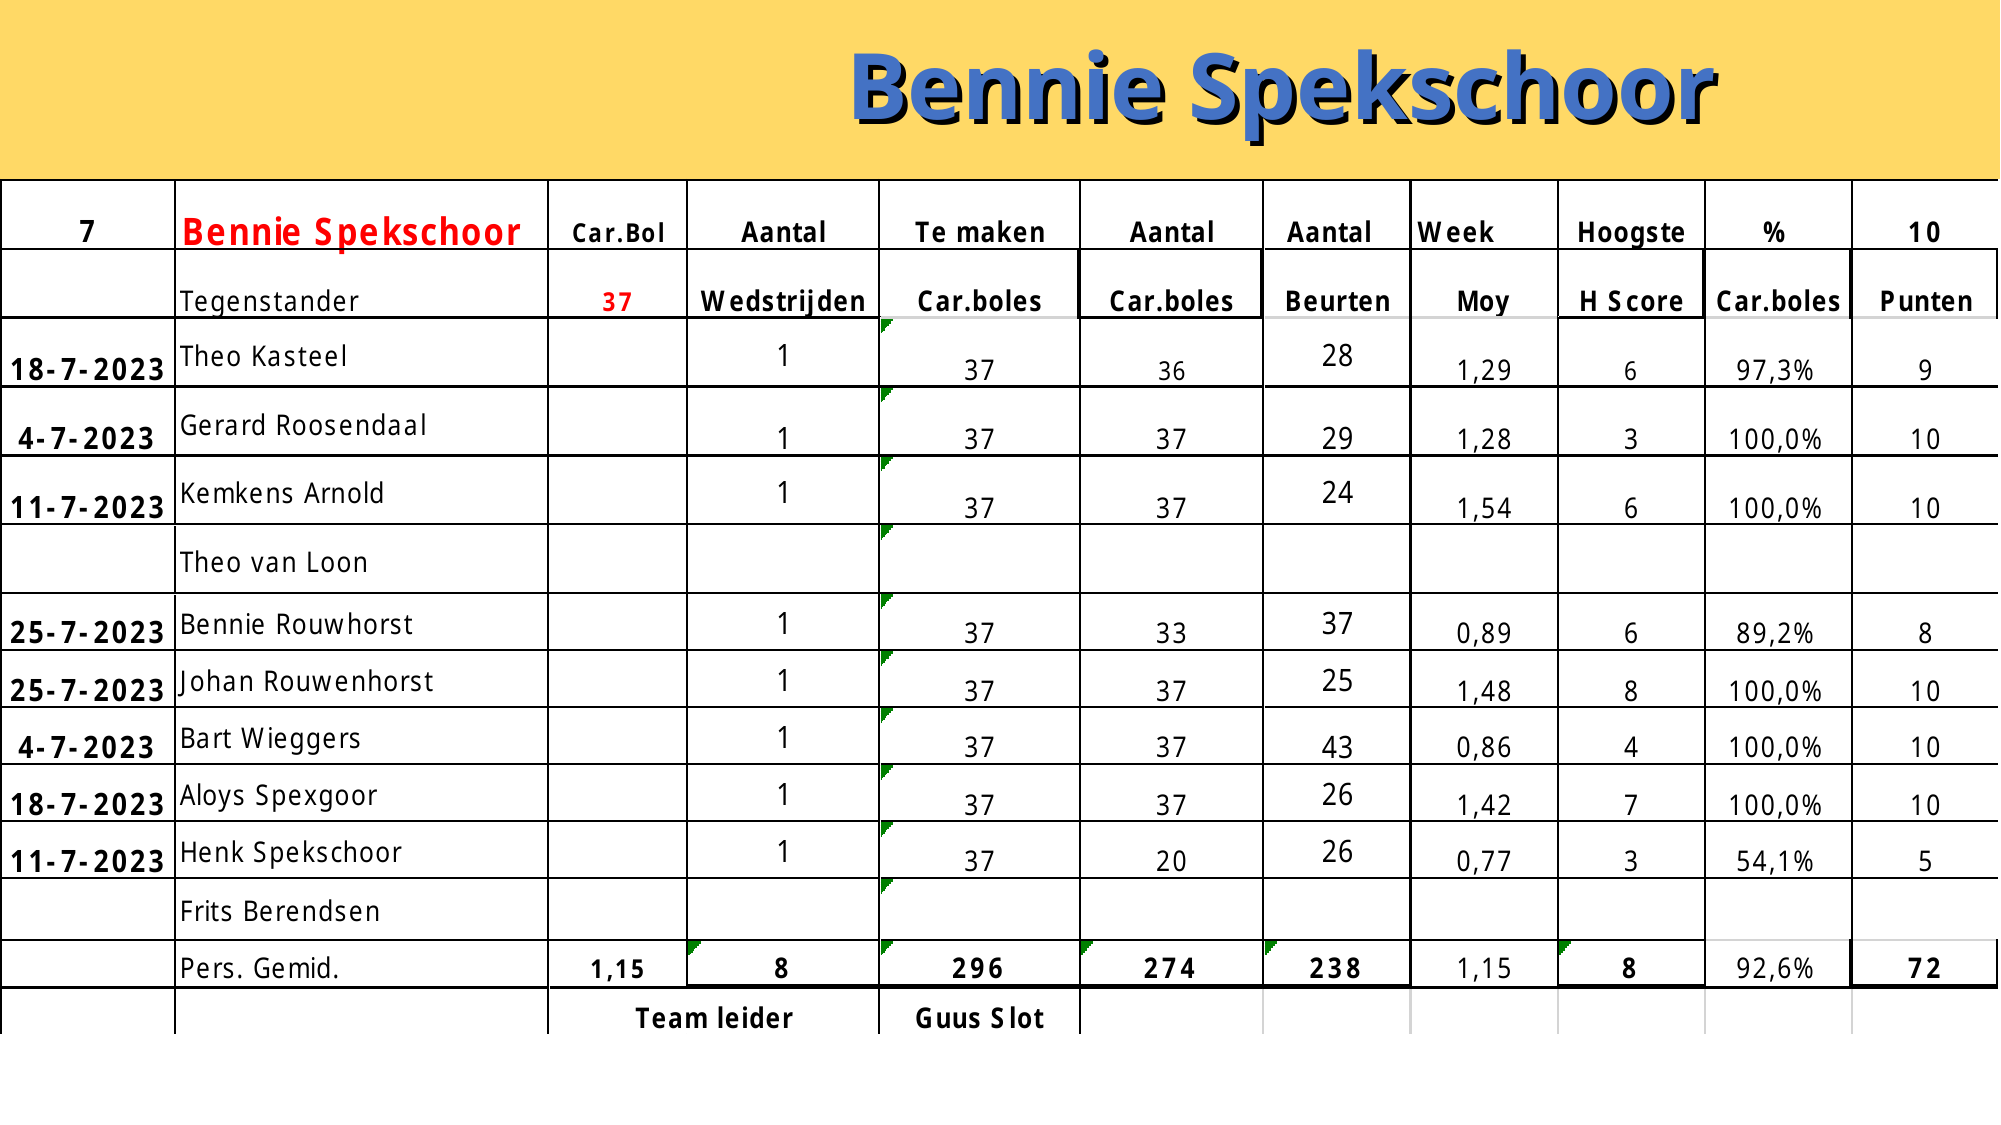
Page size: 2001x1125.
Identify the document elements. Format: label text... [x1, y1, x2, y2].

title Bennie Spekschoor [0, 0, 2000, 178]
picture [0, 178, 2000, 1037]
